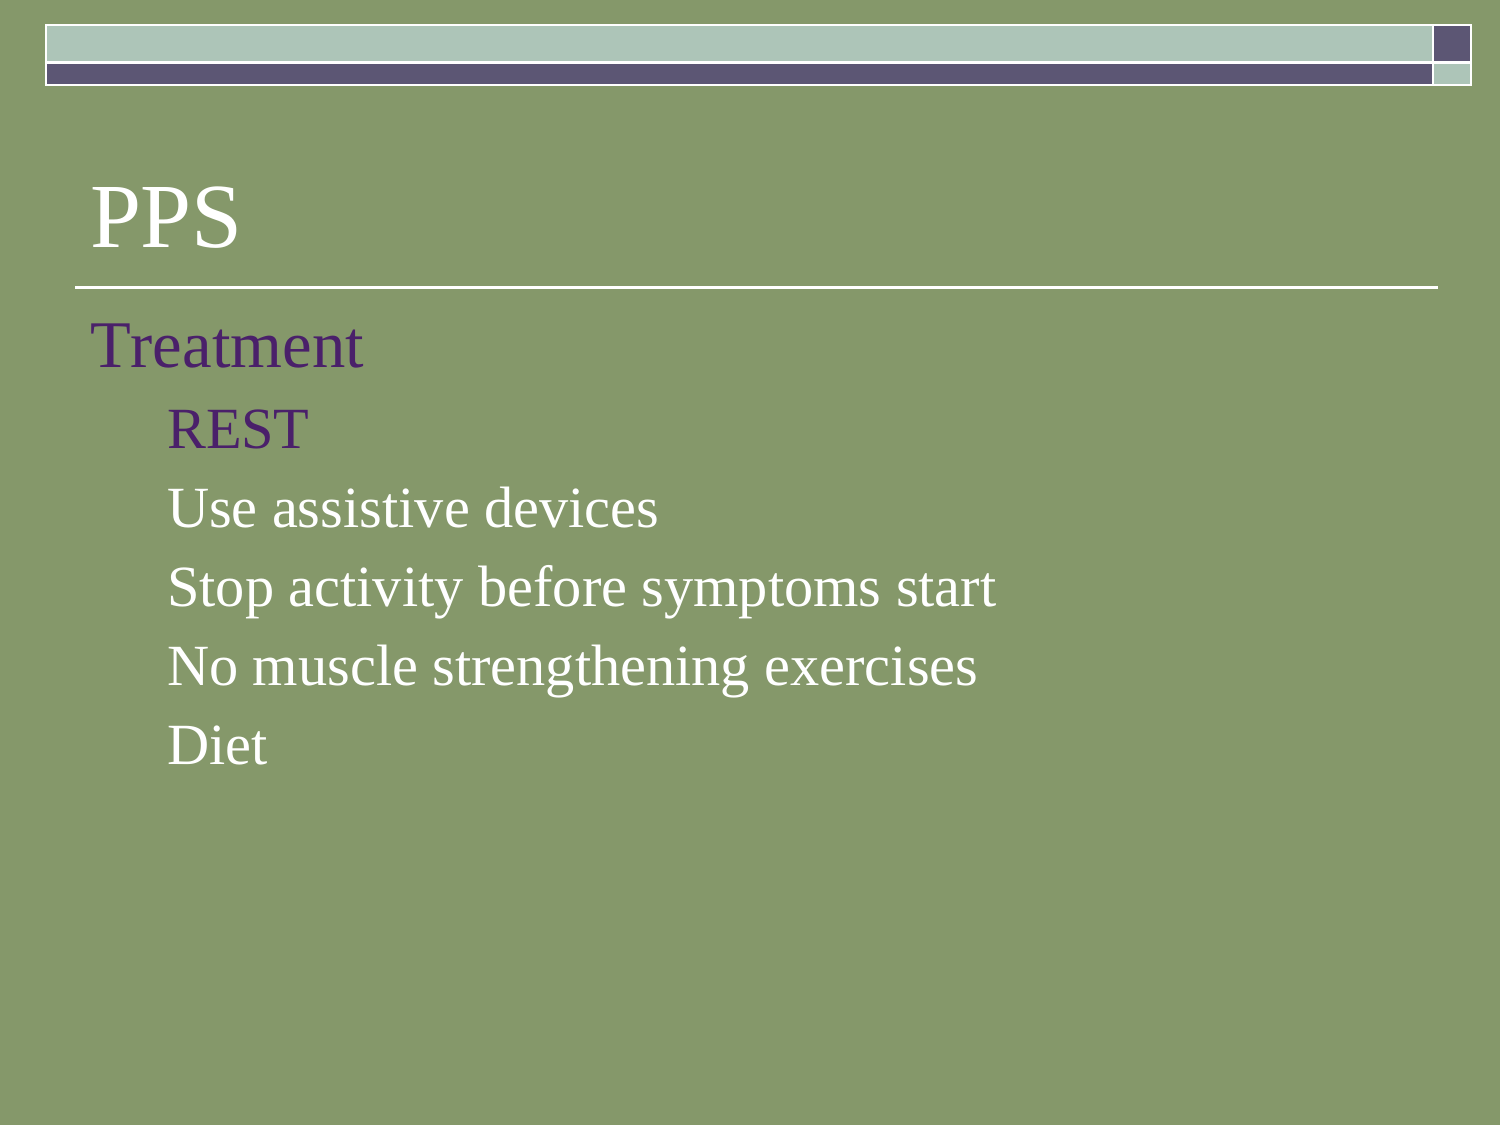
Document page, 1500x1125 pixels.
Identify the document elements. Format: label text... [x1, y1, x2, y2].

list Treatment REST Use assistive devices Stop activity before symptoms start No muscle strengthening exercises Diet [75, 299, 1426, 1006]
title PPS [75, 87, 1426, 275]
